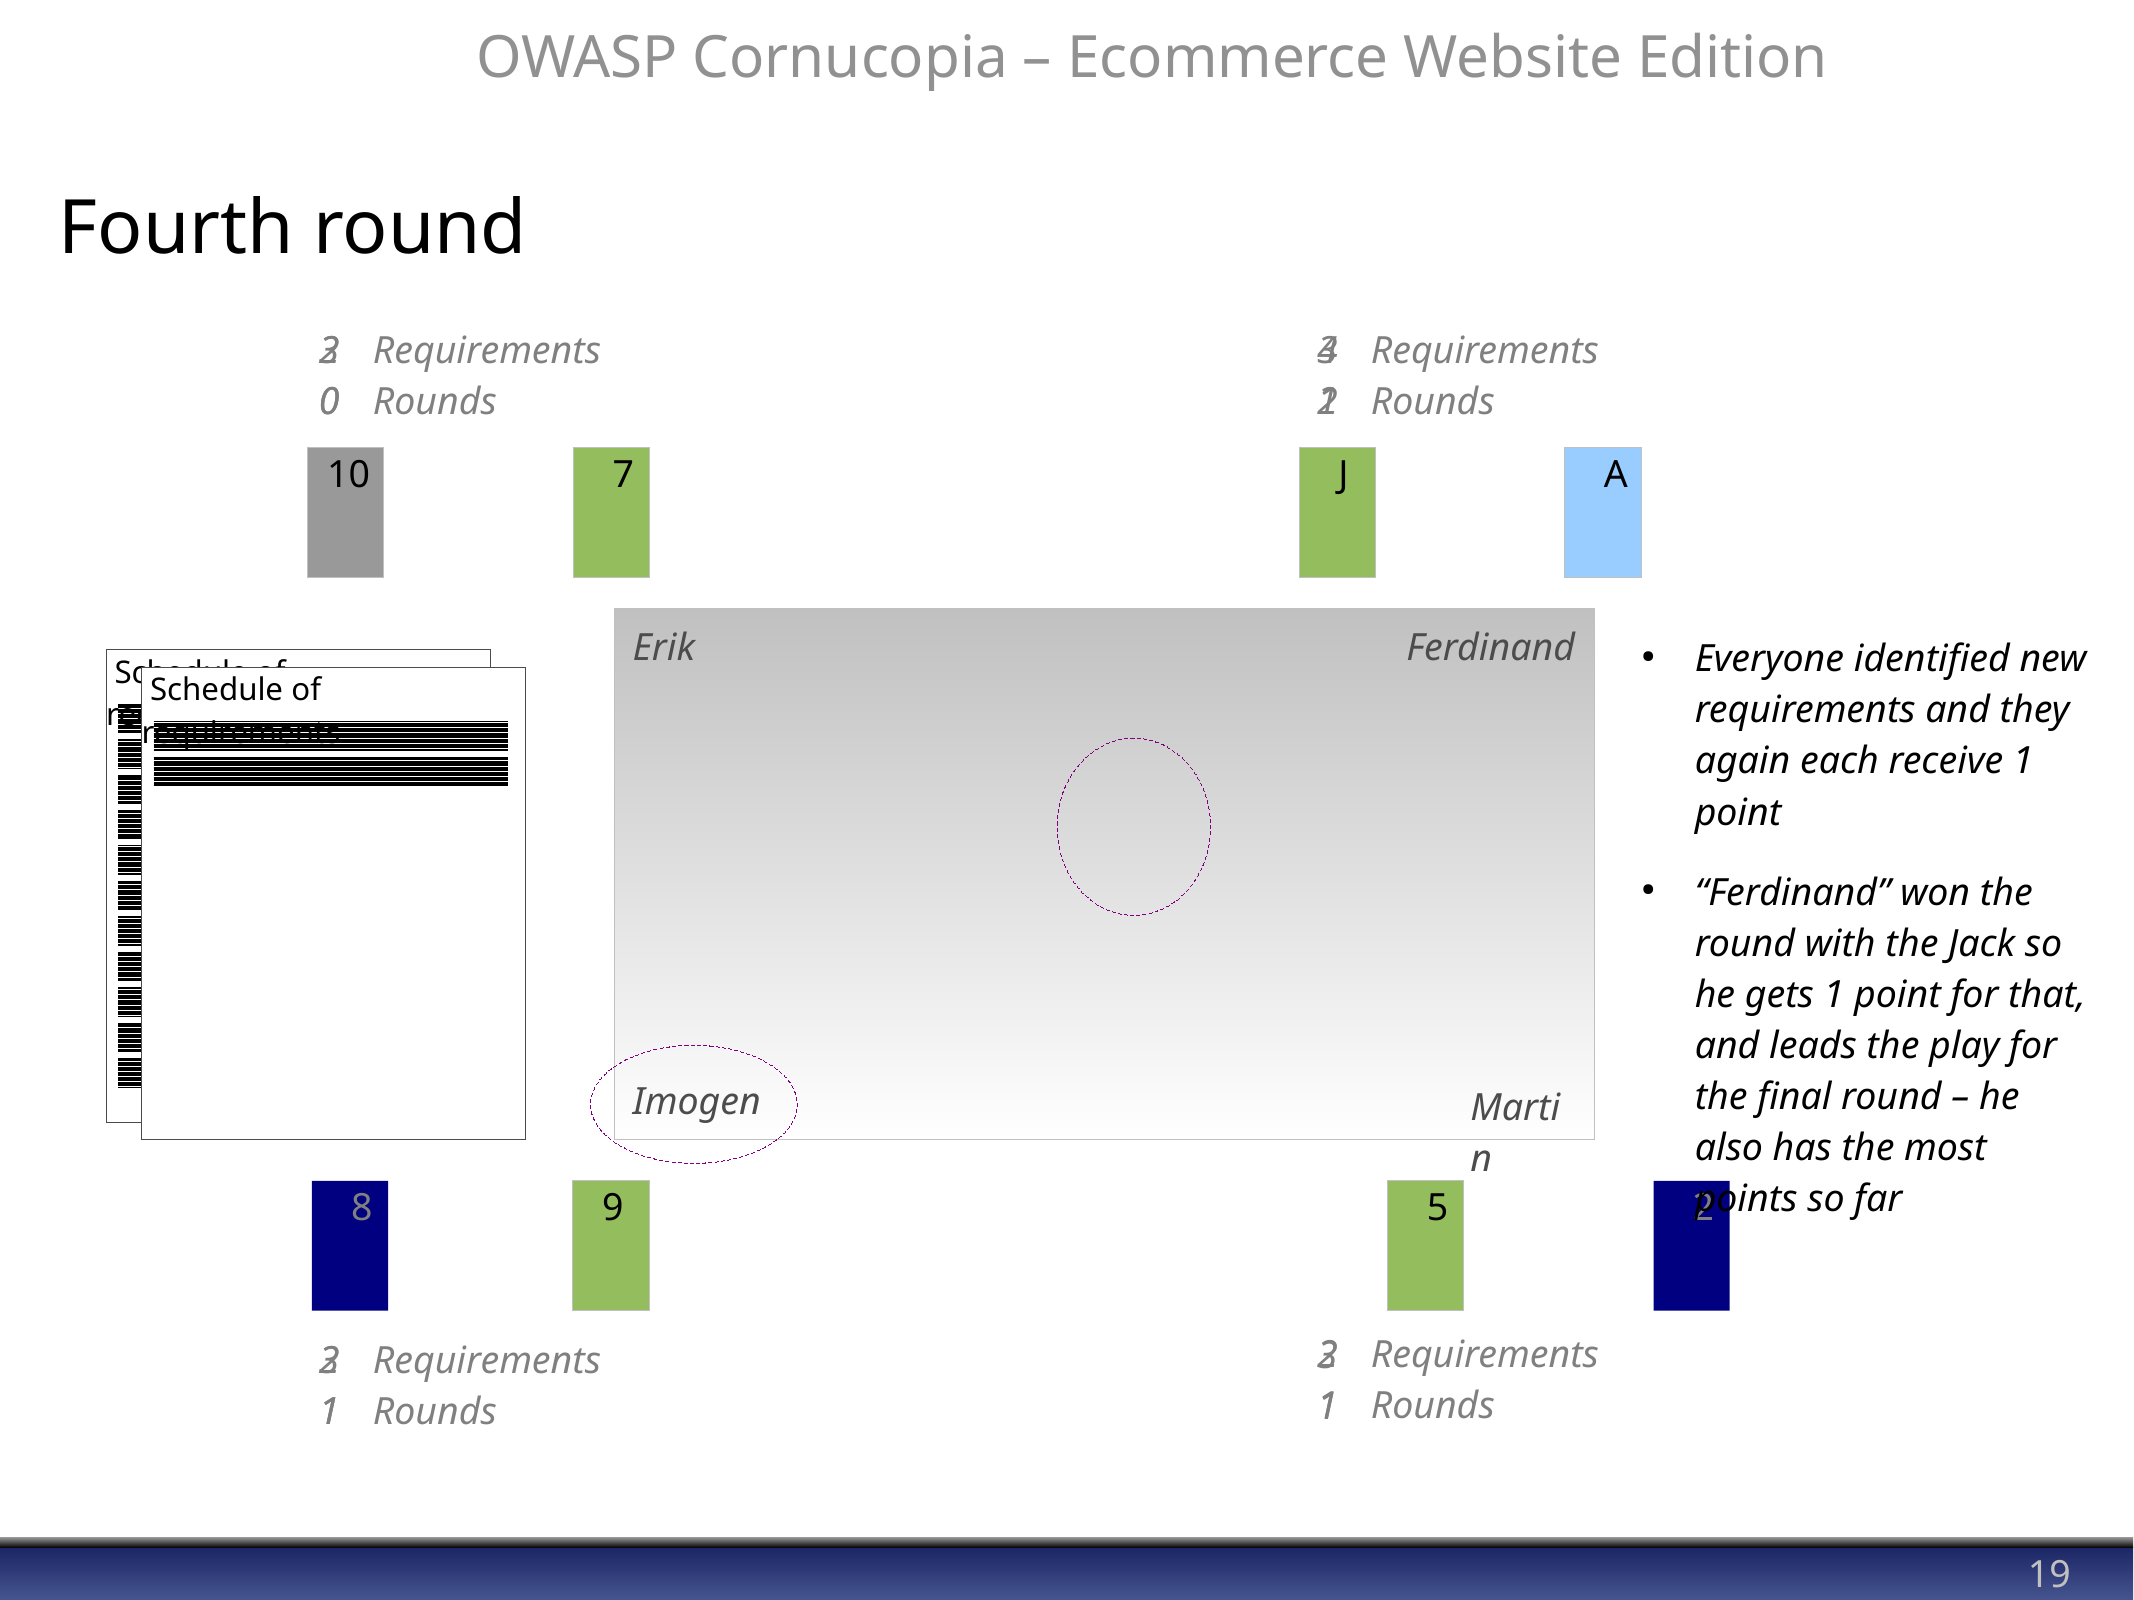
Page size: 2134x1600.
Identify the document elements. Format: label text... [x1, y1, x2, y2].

list 10 [307, 447, 384, 578]
list [118, 702, 141, 733]
list [118, 986, 141, 1016]
list 2 [1721, 1193, 1730, 1209]
list Requirements Rounds [1376, 323, 1654, 414]
list [118, 915, 141, 945]
list Imogen [632, 1074, 798, 1135]
list [118, 1021, 141, 1052]
list [614, 608, 1595, 1140]
list [153, 755, 508, 786]
list 3 1 [1316, 1328, 1388, 1419]
list 7 [573, 447, 650, 578]
list [118, 844, 141, 875]
list Martin [1470, 1080, 1576, 1141]
list [118, 738, 141, 768]
list [153, 720, 508, 751]
list Ferdinand [1406, 620, 1607, 681]
list [118, 773, 141, 804]
list Everyone identified new requirements and they again each receive 1 point “Ferdinand” won the round with the Jack so he gets 1 point for that, and leads the play for the final round – he also has the most points so far [1624, 631, 2093, 1182]
list [118, 950, 141, 981]
list A [1564, 447, 1642, 578]
list Requirements Rounds [378, 323, 656, 414]
list Schedule of requirements [106, 649, 491, 1123]
list 5 [1387, 1180, 1464, 1311]
title Fourth round [58, 124, 2126, 325]
list 3 0 [318, 323, 378, 414]
list 9 [572, 1180, 650, 1311]
list 8 [311, 1180, 389, 1311]
list Requirements Rounds [1388, 1327, 1654, 1418]
list J [1299, 447, 1376, 578]
list Schedule of requirements [141, 667, 526, 1140]
list 3 1 [318, 1333, 378, 1424]
list [118, 879, 141, 910]
list 2 [1653, 1182, 1730, 1311]
list [118, 1057, 141, 1087]
list [118, 809, 141, 839]
list 4 2 [1316, 323, 1376, 414]
list Requirements Rounds [378, 1333, 656, 1424]
list Erik [632, 620, 739, 681]
